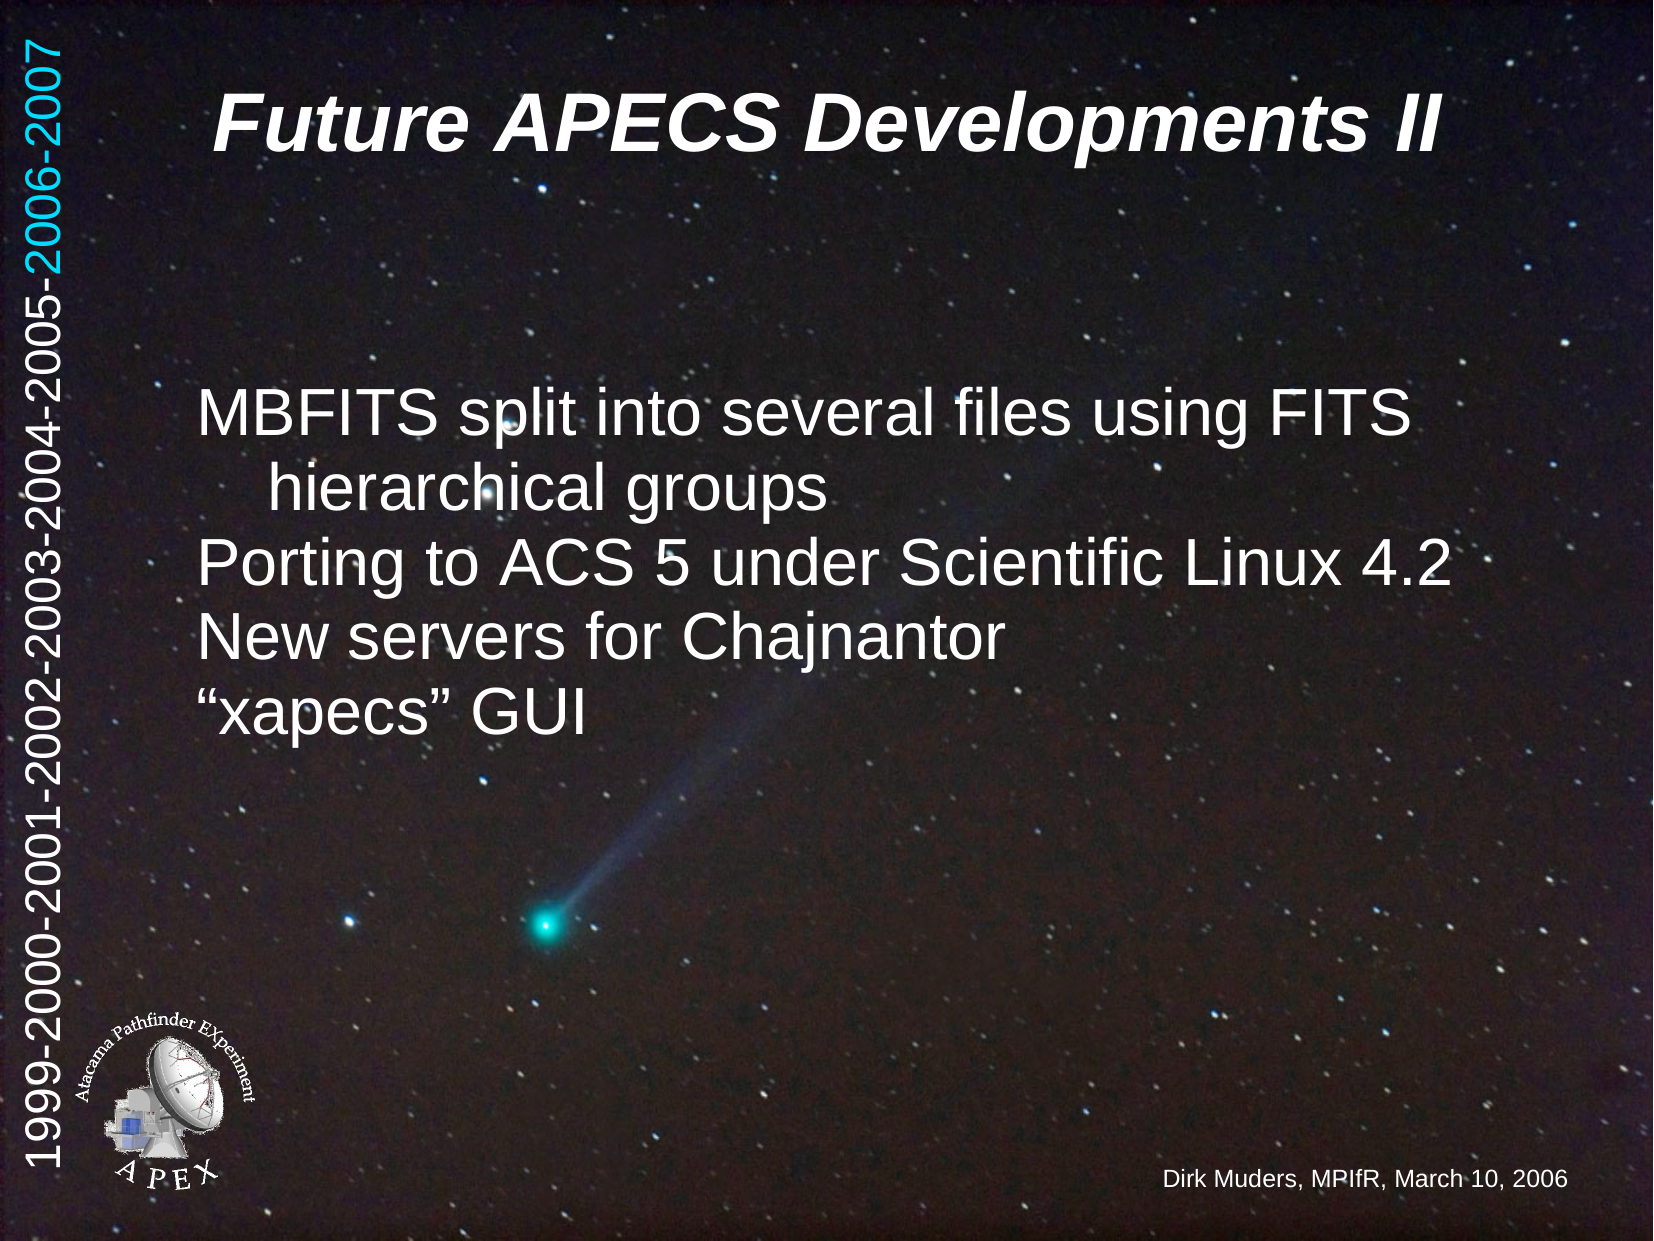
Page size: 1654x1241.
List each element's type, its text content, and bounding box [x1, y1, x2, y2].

title Future APECS Developments II [121, 19, 1534, 227]
list MBFITS split into several files using FITS hierarchical groups Porting to ACS 5 under Scientific Linux 4.2 New servers for Chajnantor “xapecs” GUI [184, 374, 1575, 1183]
text_box 1999-2000-2001-2002-2003-2004-2005-2006-2007 [15, 37, 76, 1172]
picture [0, 0, 1653, 1241]
